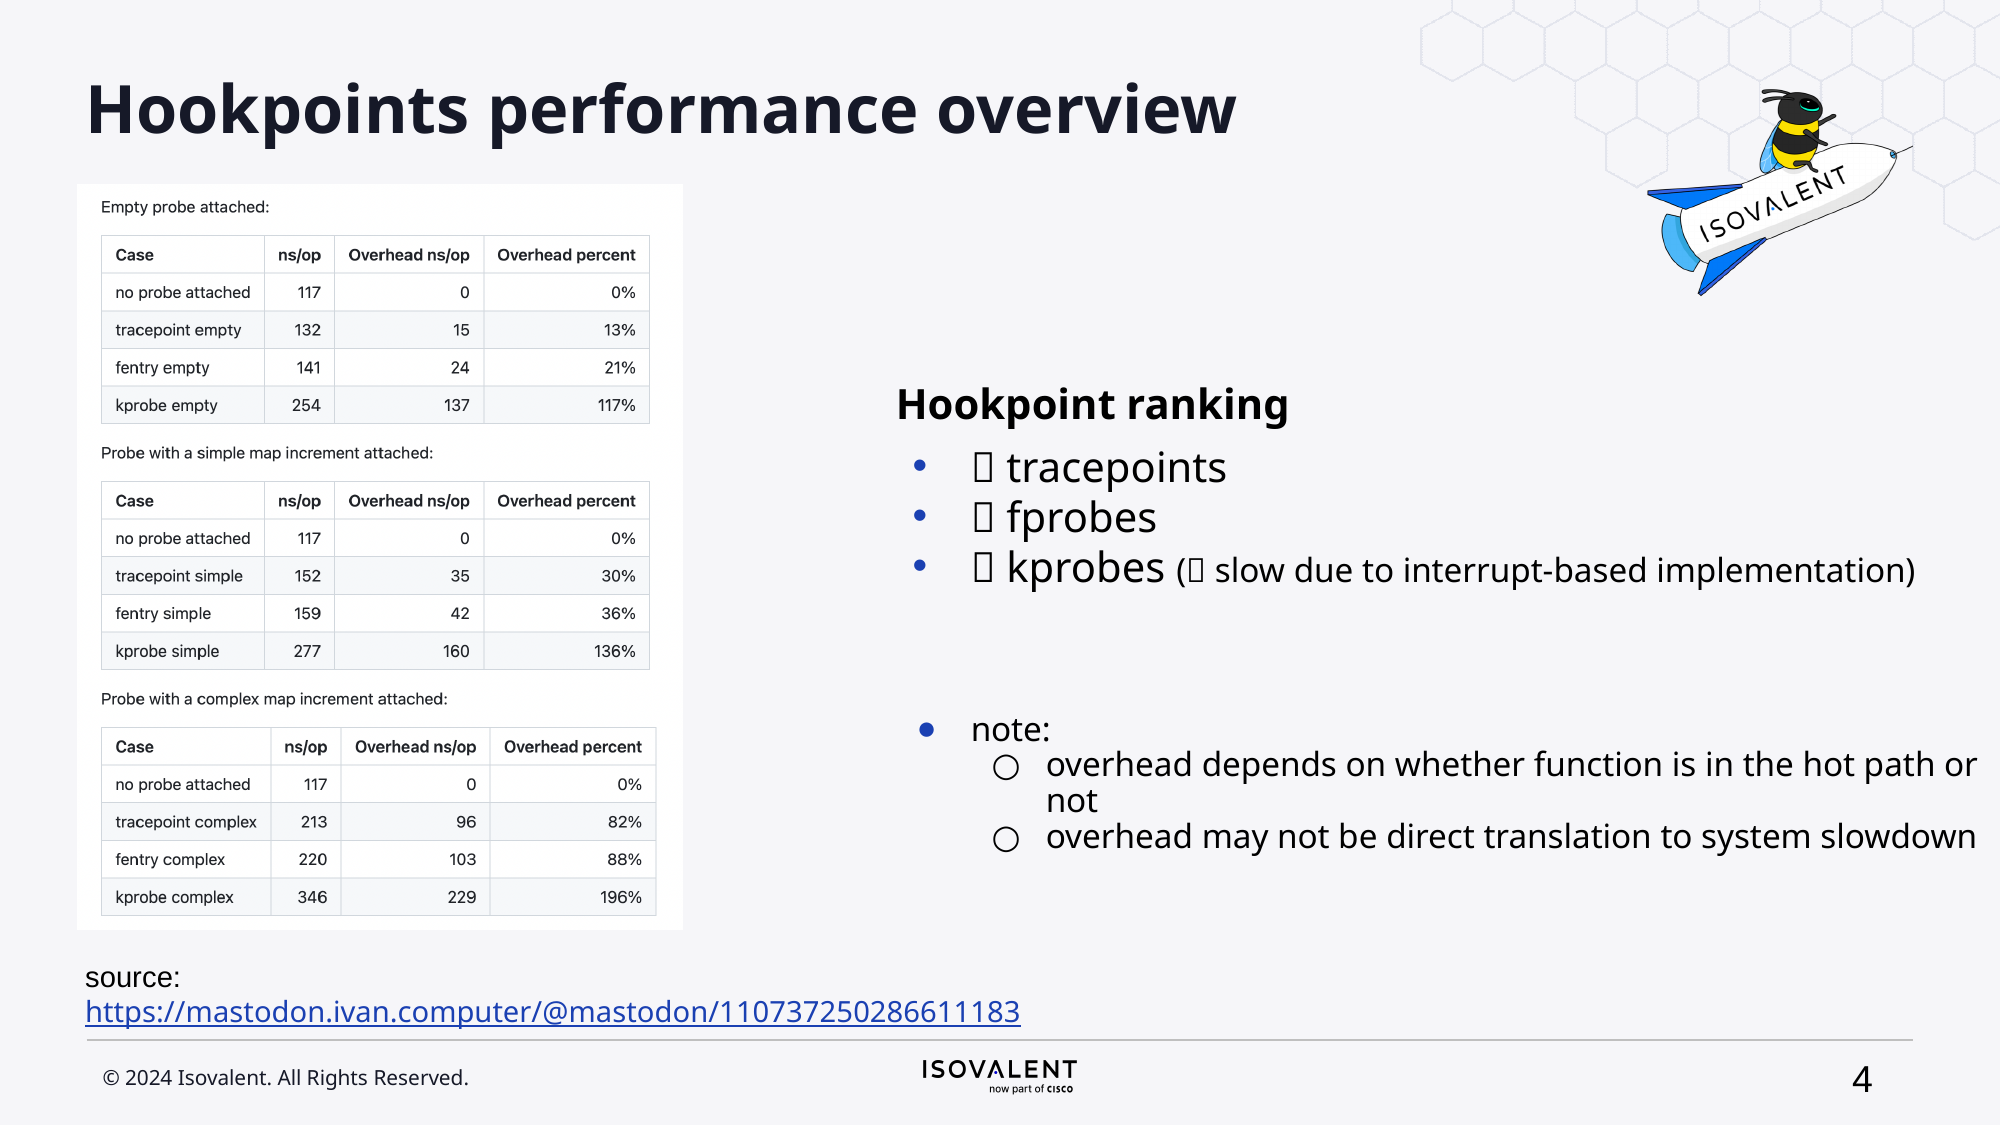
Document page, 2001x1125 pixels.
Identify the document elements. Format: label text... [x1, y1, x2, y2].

picture [1915, 842, 1925, 846]
picture [0, 0, 2000, 1125]
picture [1677, 842, 1687, 846]
picture [1050, 842, 1060, 846]
list Hookpoints performance overview [70, 59, 1488, 157]
picture [1849, 842, 1859, 846]
picture [1616, 842, 1626, 846]
list Hookpoint ranking 🥇 tracepoints 🥈 fprobes 🥉 kprobes (🦥 slow due to interrupt-based implementation) note: overhead depends on whether function is in the hot path or not overhead may not be direct translation to system slowdown [880, 370, 2000, 842]
text_box source: https://mastodon.ivan.computer/@mastodon/110737250286611183 [70, 943, 1133, 1049]
picture [995, 842, 1016, 850]
picture [1302, 842, 1312, 846]
